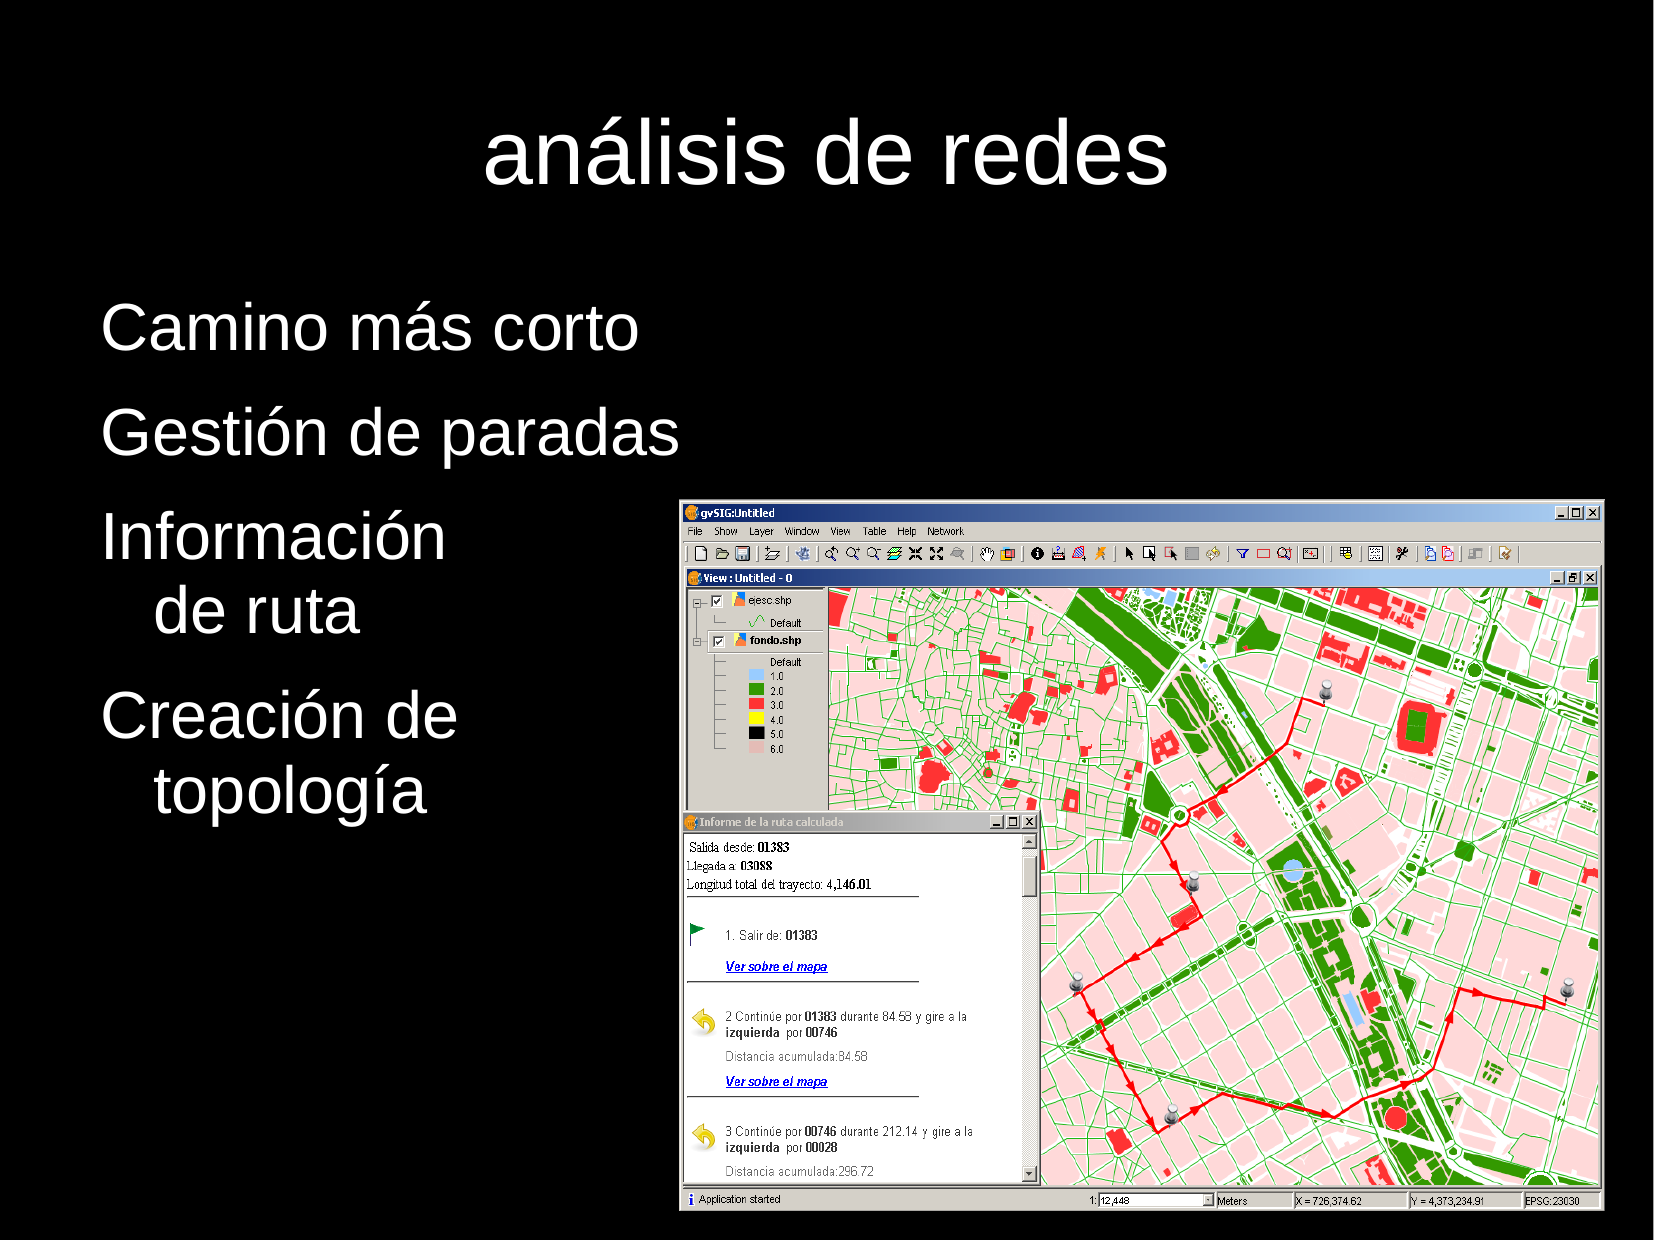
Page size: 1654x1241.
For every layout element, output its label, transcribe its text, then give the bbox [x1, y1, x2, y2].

picture [679, 499, 1605, 1211]
list Camino más corto Gestión de paradas Información de ruta Creación de topología [82, 290, 809, 1094]
title análisis de redes [82, 56, 1571, 250]
